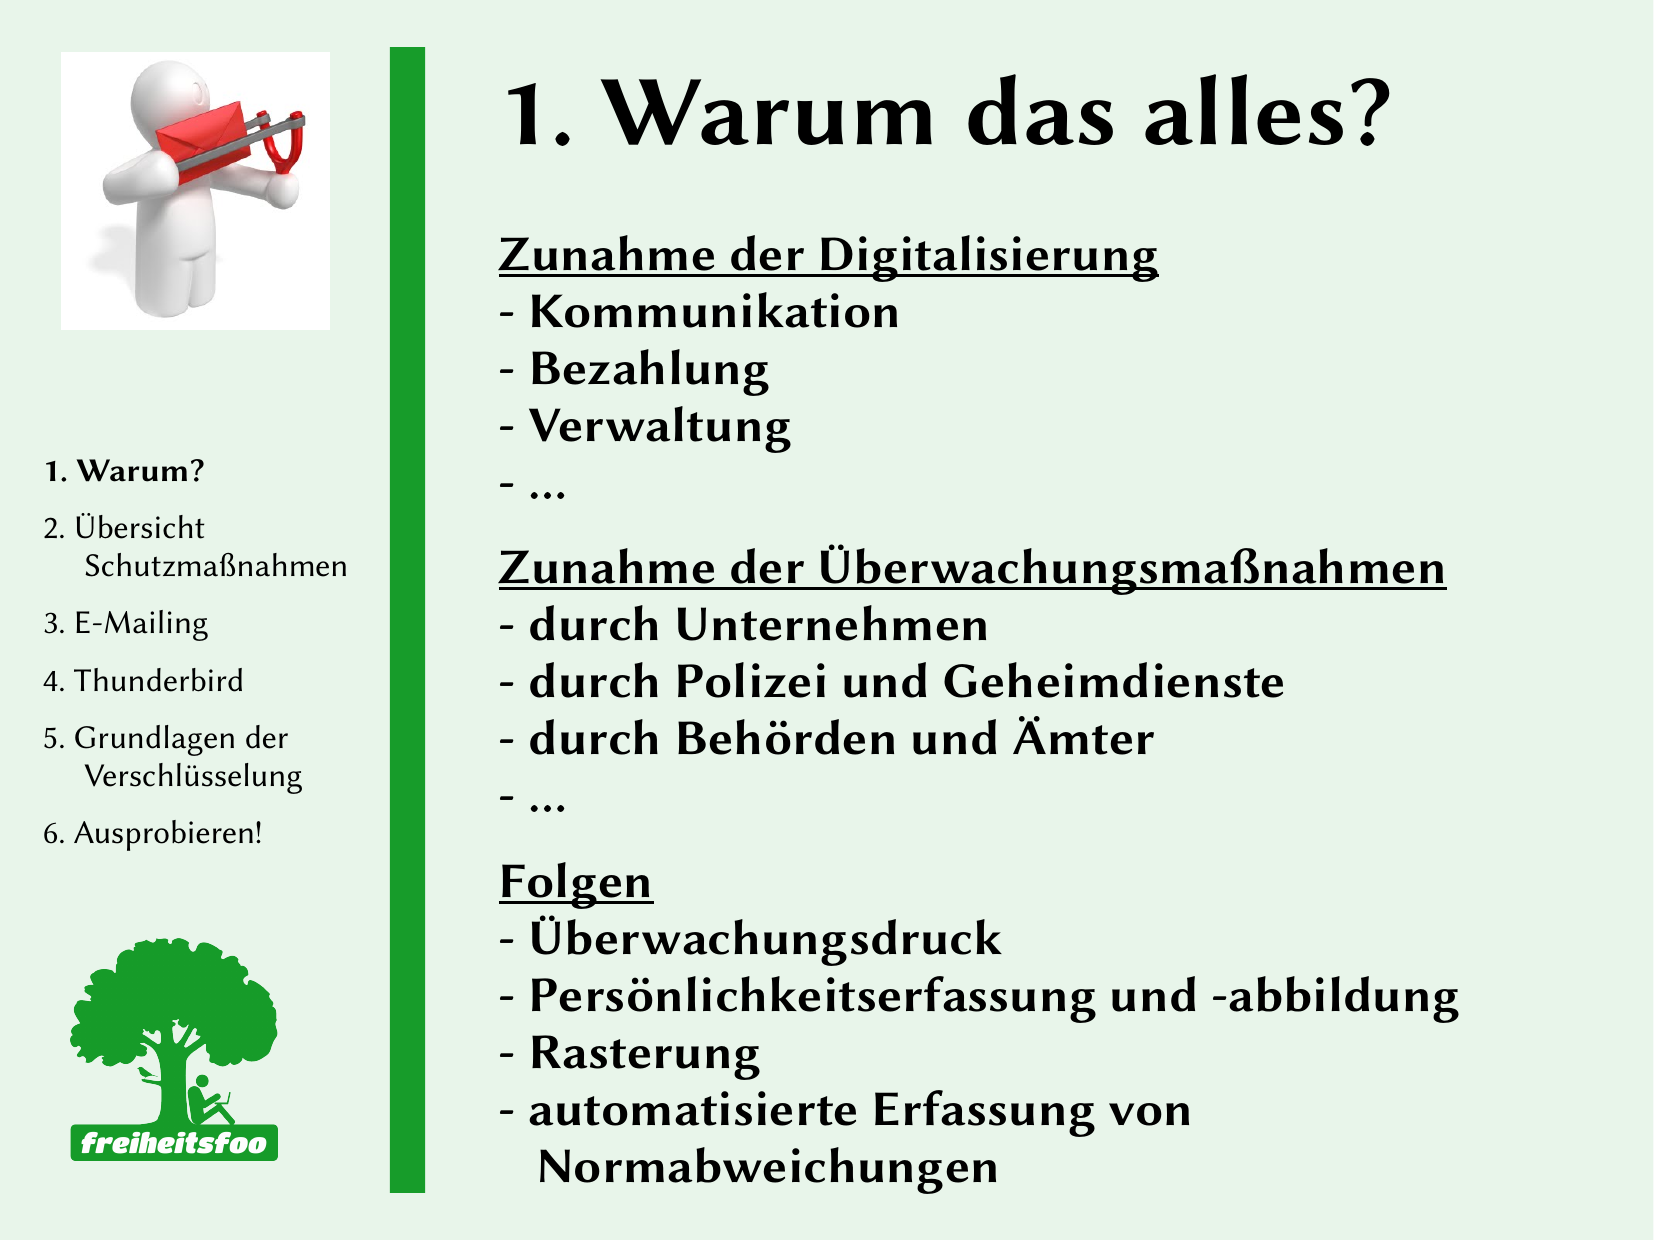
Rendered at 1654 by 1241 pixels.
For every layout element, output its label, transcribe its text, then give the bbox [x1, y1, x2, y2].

text_box 1. Warum? 2. Übersicht Schutzmaßnahmen 3. E-Mailing 4. Thunderbird 5. Grundlagen der Verschlüsselung 6. Ausprobieren! [28, 444, 395, 859]
text_box [389, 47, 426, 1193]
picture [70, 938, 278, 1162]
picture [61, 52, 330, 330]
text_box 1. Warum das alles? Zunahme der Digitalisierung - Kommunikation - Bezahlung - Verwaltung - … Zunahme der Überwachungsmaßnahmen - durch Unternehmen - durch Polizei und Geheimdienste - durch Behörden und Ämter - … Folgen - Überwachungsdruck - Persönlichkeitserfassung und -abbildung - Rasterung - automatisierte Erfassung von Normabweichungen [484, 47, 1607, 1202]
